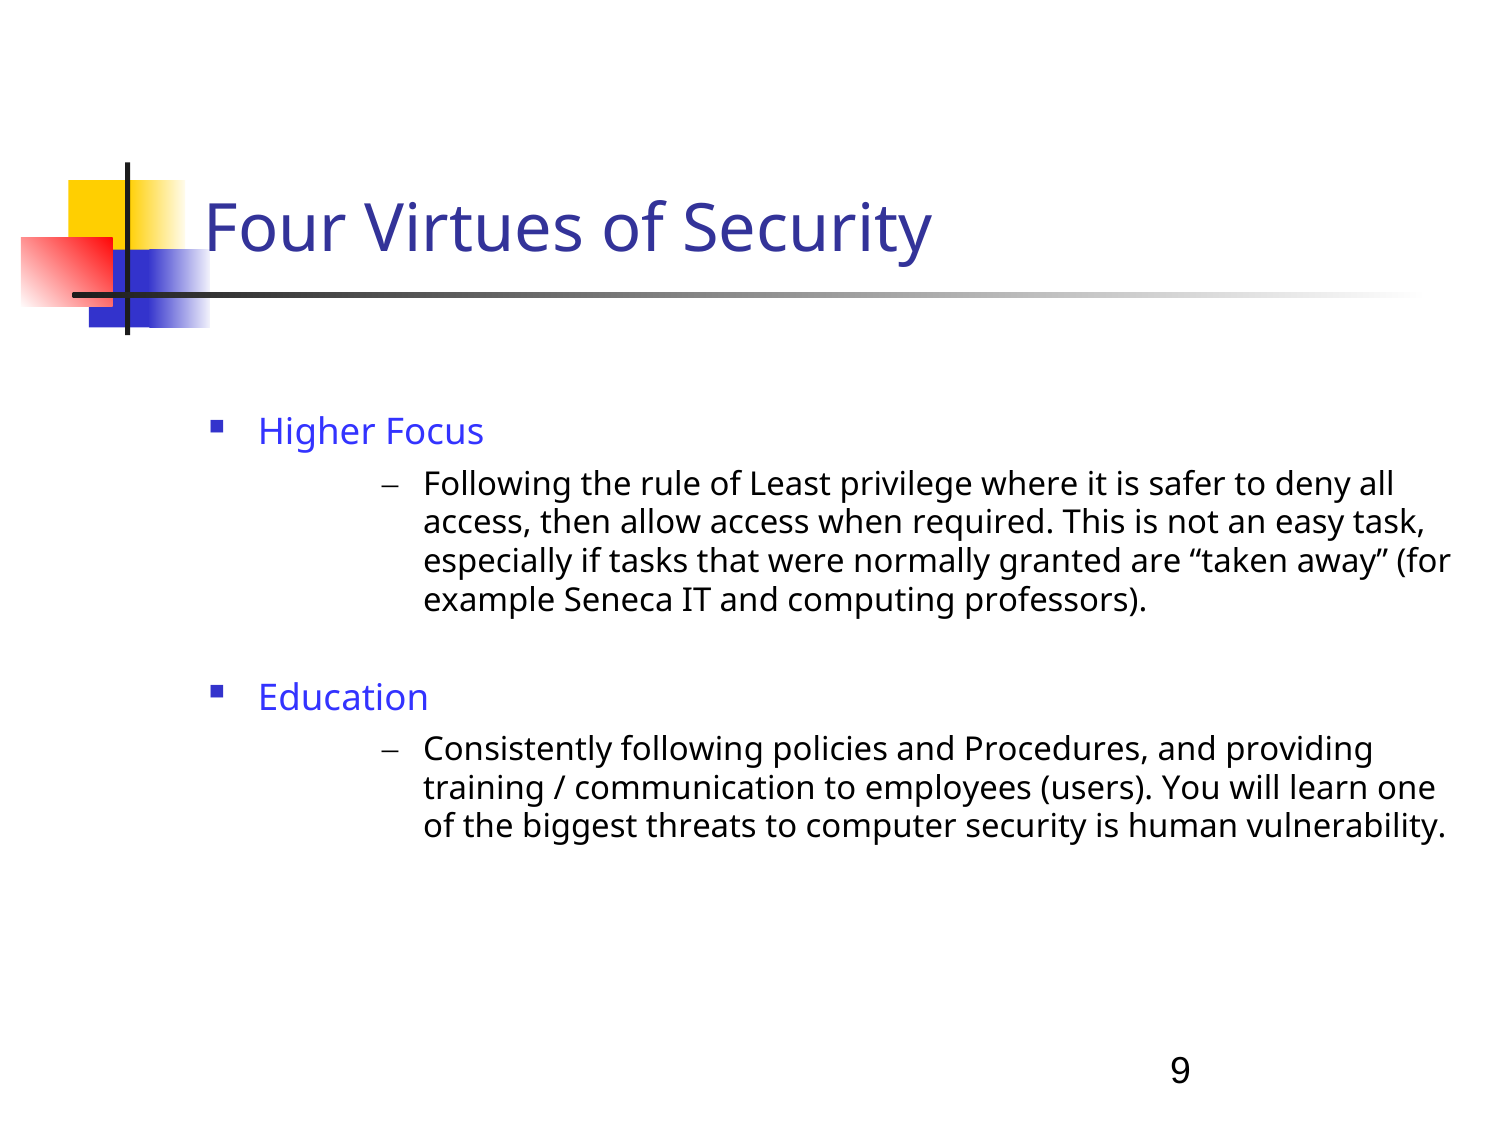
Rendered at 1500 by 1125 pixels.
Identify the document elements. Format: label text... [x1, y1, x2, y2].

title Four Virtues of Security [188, 35, 1468, 276]
list Higher Focus Following the rule of Least privilege where it is safer to deny all access, then allow access when required. This is not an easy task, especially if tasks that were normally granted are “taken away” (for example Seneca IT and computing professors). Education Consistently following policies and Procedures, and providing training / communication to employees (users). You will learn one of the biggest threats to computer security is human vulnerability. [193, 331, 1469, 1007]
